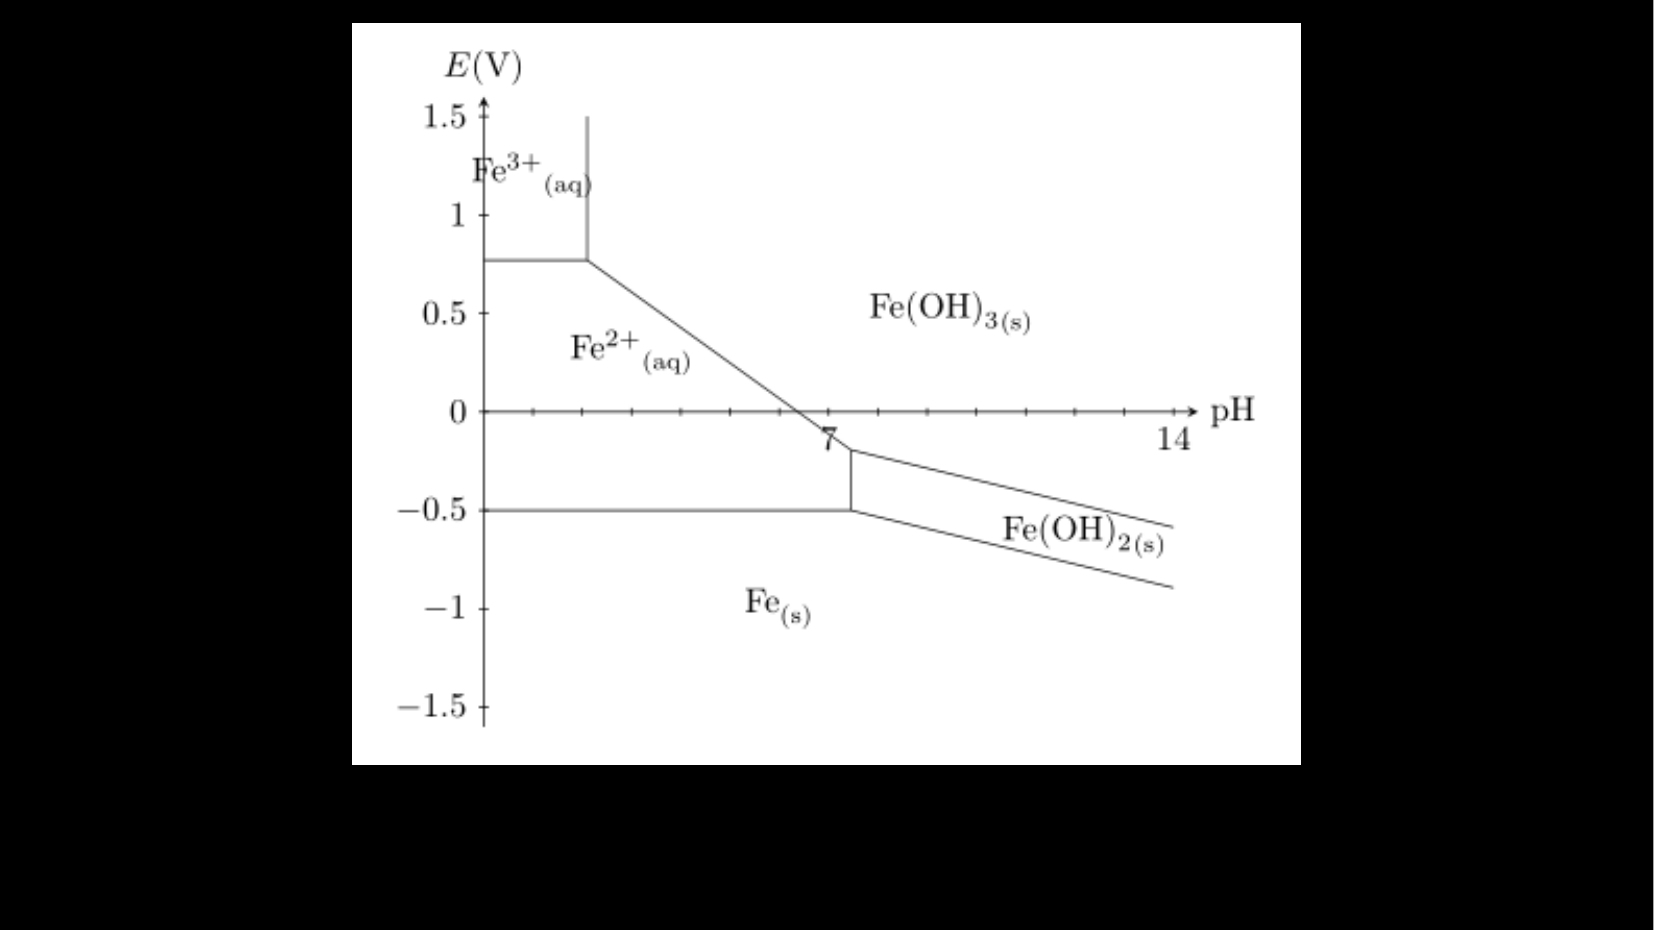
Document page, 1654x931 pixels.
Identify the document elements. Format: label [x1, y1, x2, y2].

picture [352, 23, 1301, 766]
